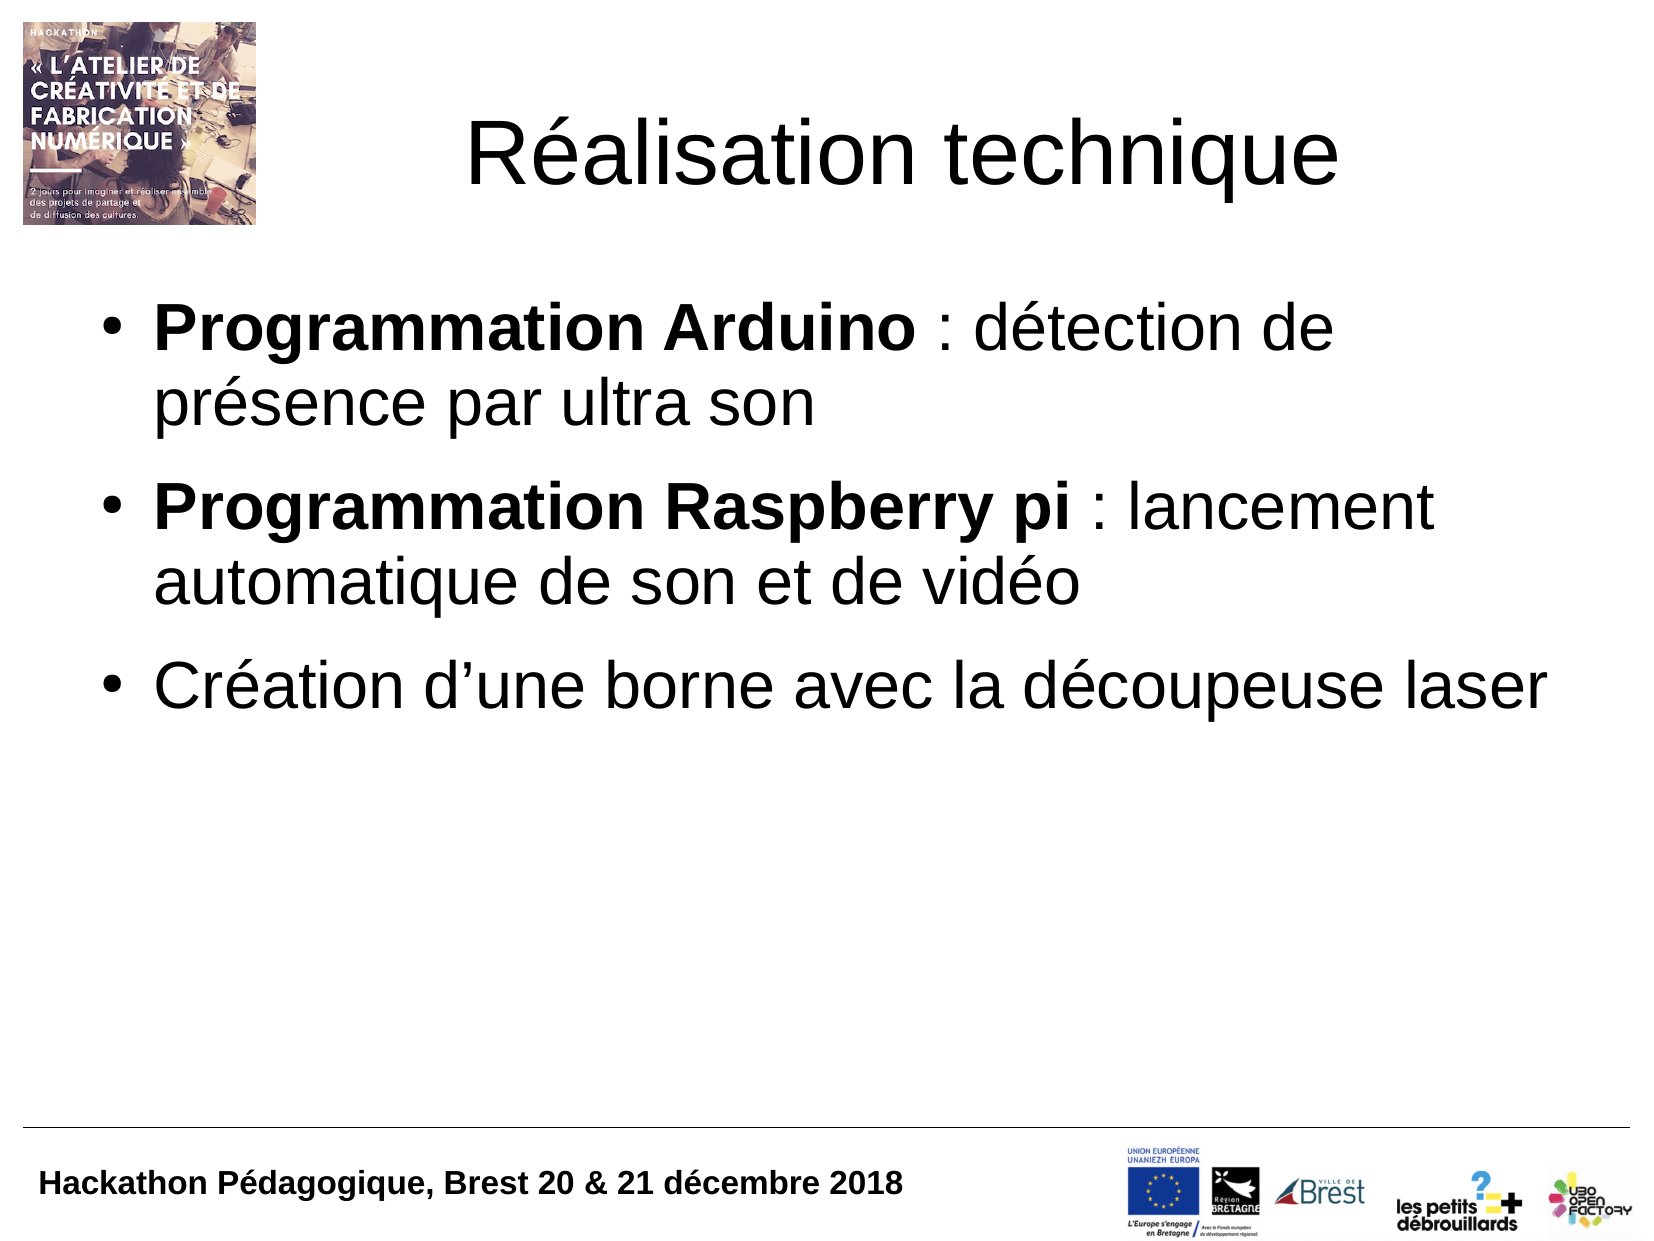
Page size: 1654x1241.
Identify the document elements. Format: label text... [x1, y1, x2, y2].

list Programmation Arduino : détection de présence par ultra son Programmation Raspberry pi : lancement automatique de son et de vidéo Création d’une borne avec la découpeuse laser [82, 290, 1571, 1109]
picture [23, 22, 256, 225]
picture [1120, 1137, 1642, 1241]
title Réalisation technique [236, 49, 1571, 257]
text_box Hackathon Pédagogique, Brest 20 & 21 décembre 2018 [23, 1157, 945, 1210]
